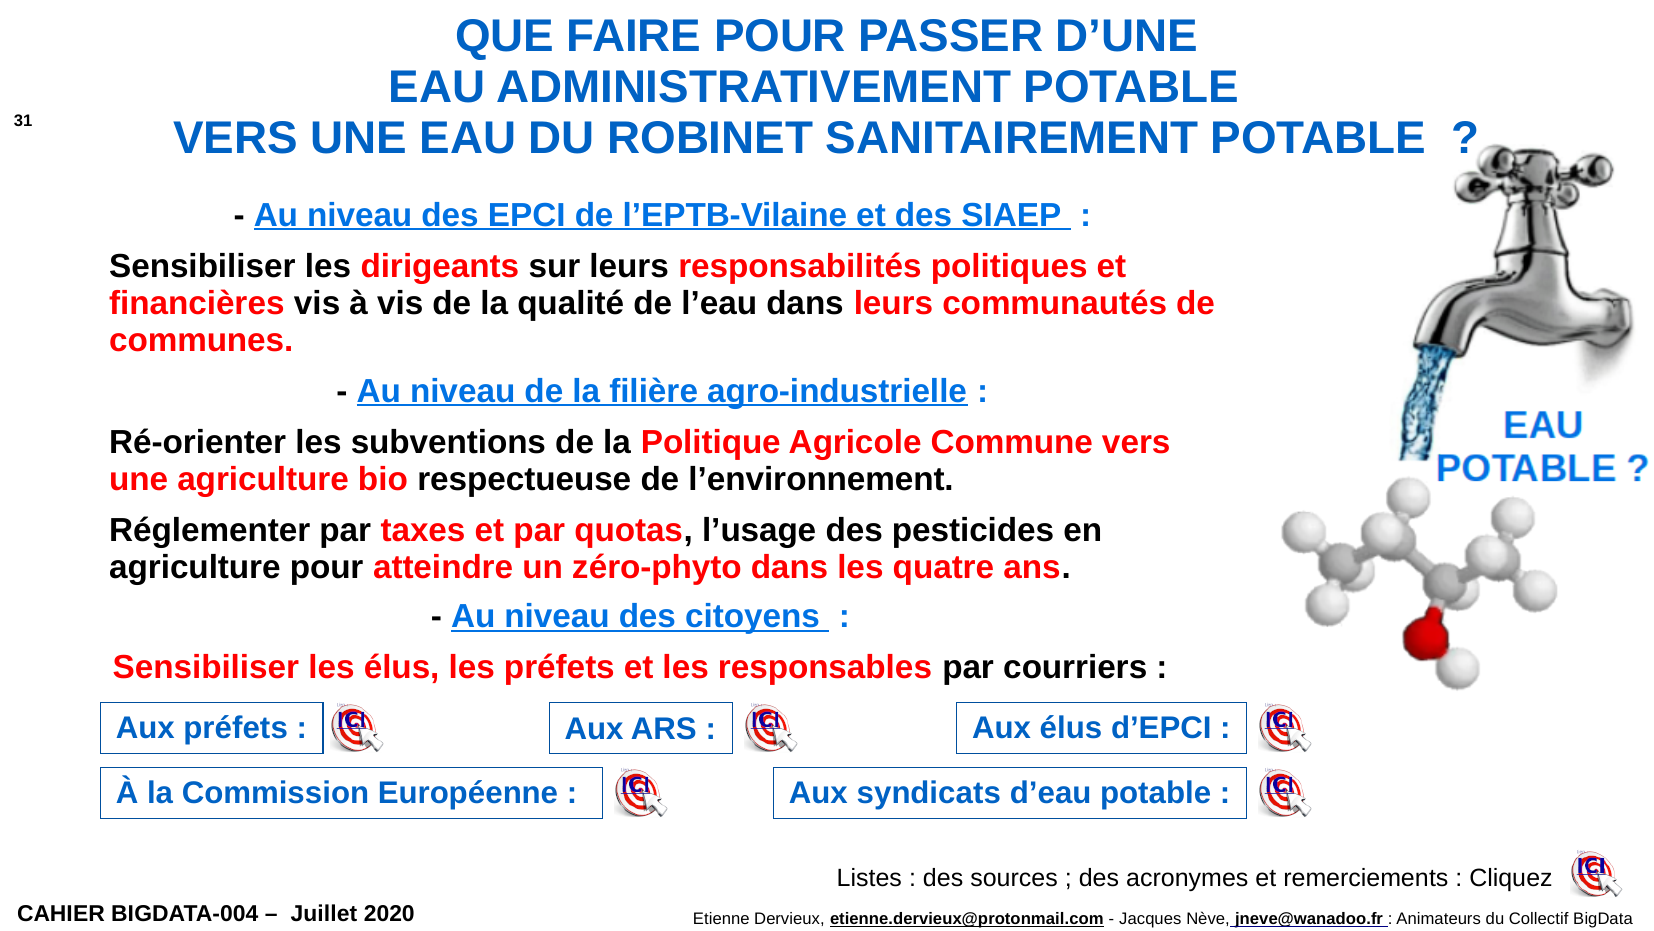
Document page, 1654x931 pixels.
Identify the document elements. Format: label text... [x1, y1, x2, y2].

text_box QUE FAIRE POUR PASSER D’UNE EAU ADMINISTRATIVEMENT POTABLE VERS UNE EAU DU ROBINET SANITAIREMENT POTABLE ? [158, 2, 1495, 174]
text_box Etienne Dervieux, etienne.dervieux@protonmail.com - Jacques Nève, jneve@wanadoo.fr : Animateurs du Collectif BigData [678, 902, 1654, 931]
picture [1258, 767, 1312, 818]
picture [614, 767, 668, 818]
text_box - Au niveau des EPCI de l’EPTB-Vilaine et des SIAEP : Sensibiliser les dirigeants sur leurs responsabilités politiques et financières vis à vis de la qualité de l’eau dans leurs communautés de communes. - Au niveau de la filière agro-industrielle : Ré-orienter les subventions de la Politique Agricole Commune vers une agriculture bio respectueuse de l’environnement. Réglementer par taxes et par quotas, l’usage des pesticides en agriculture pour atteindre un zéro-phyto dans les quatre ans. [94, 188, 1247, 594]
text_box Aux ARS : [549, 702, 733, 754]
text_box CAHIER BIGDATA-004 – Juillet 2020 [2, 893, 430, 931]
text_box [0, 104, 110, 138]
text_box Listes : des sources ; des acronymes et remerciements : Cliquez [818, 856, 1573, 900]
picture [330, 702, 384, 753]
text_box Aux élus d’EPCI : [956, 702, 1247, 754]
text_box - Au niveau des citoyens : Sensibiliser les élus, les préfets et les responsables par courriers : [97, 590, 1285, 694]
text_box Aux syndicats d’eau potable : [773, 767, 1247, 819]
picture [1258, 114, 1654, 753]
text_box À la Commission Européenne : [100, 767, 603, 819]
picture [744, 702, 798, 753]
picture [1570, 849, 1623, 898]
text_box Aux préfets : [100, 702, 324, 754]
